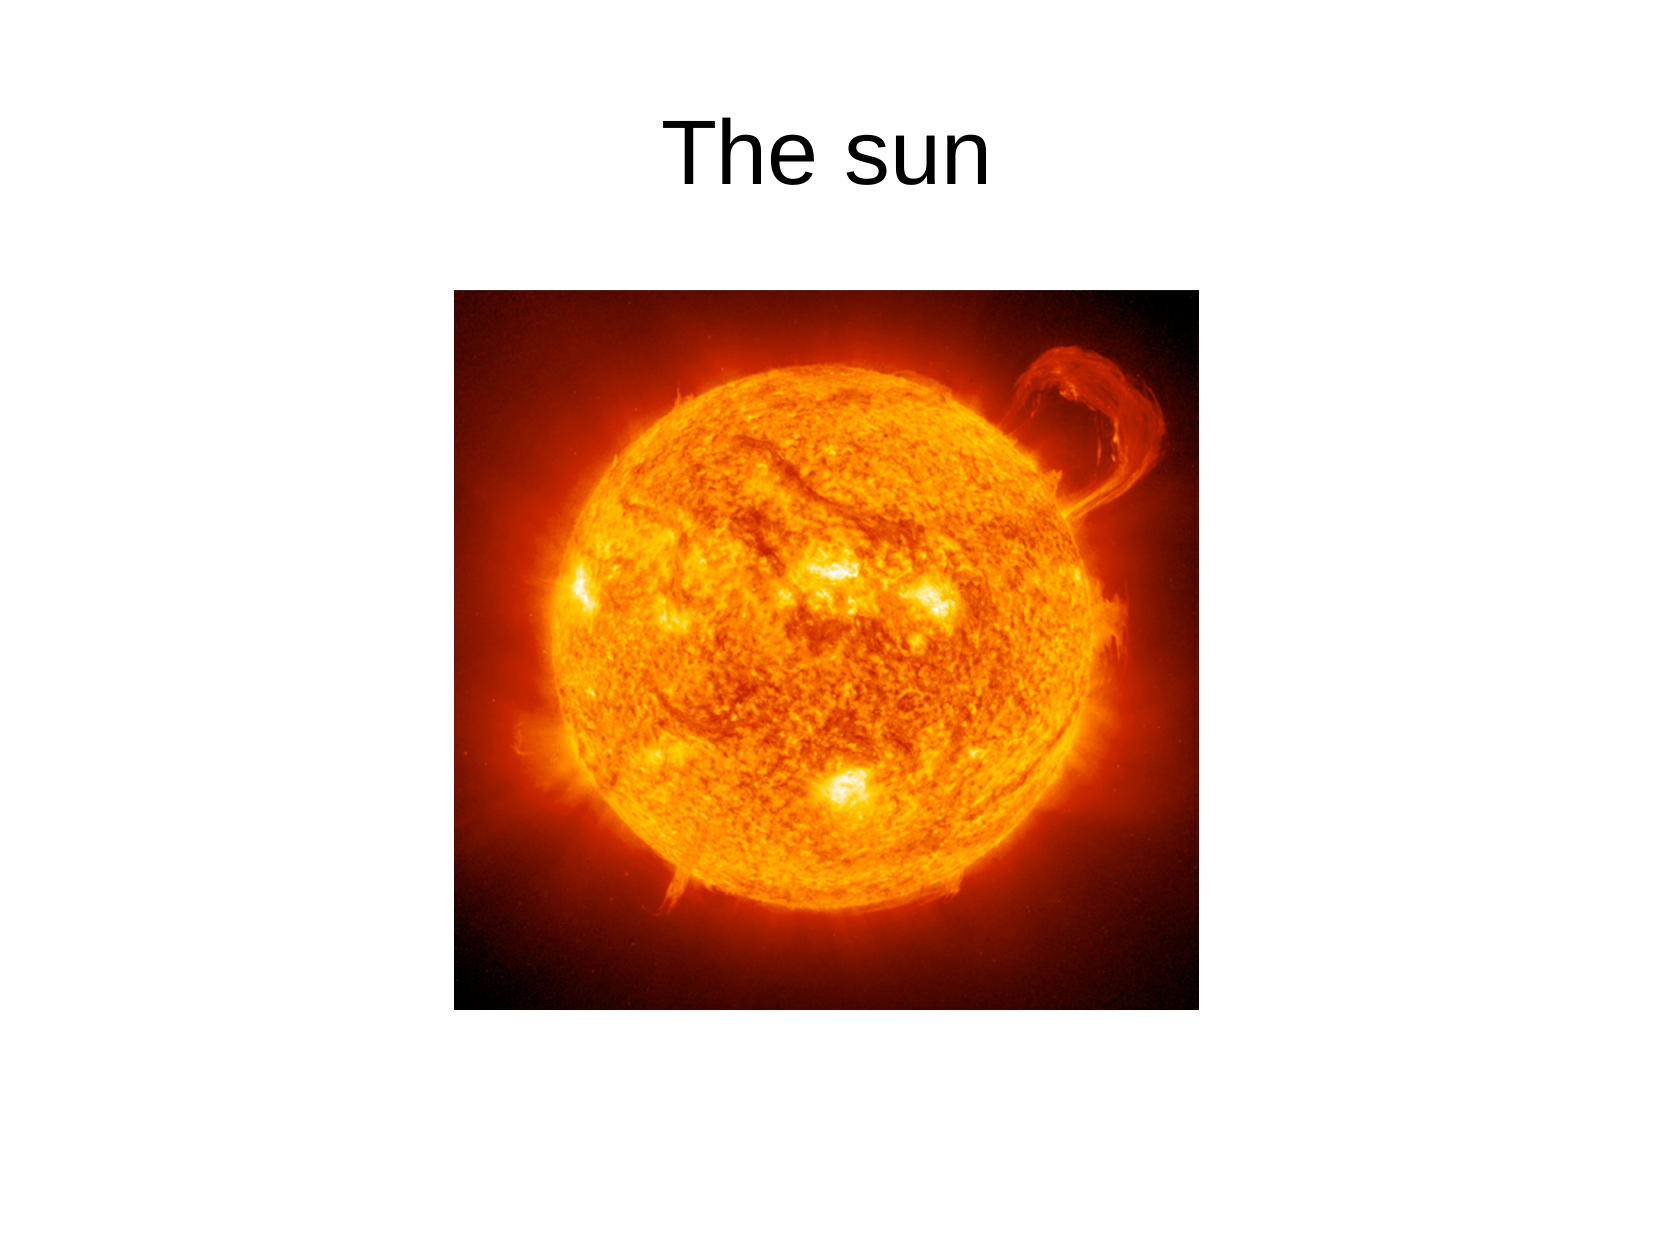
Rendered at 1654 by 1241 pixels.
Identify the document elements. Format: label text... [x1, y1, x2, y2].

picture [454, 290, 1199, 1010]
title The sun [82, 49, 1571, 257]
